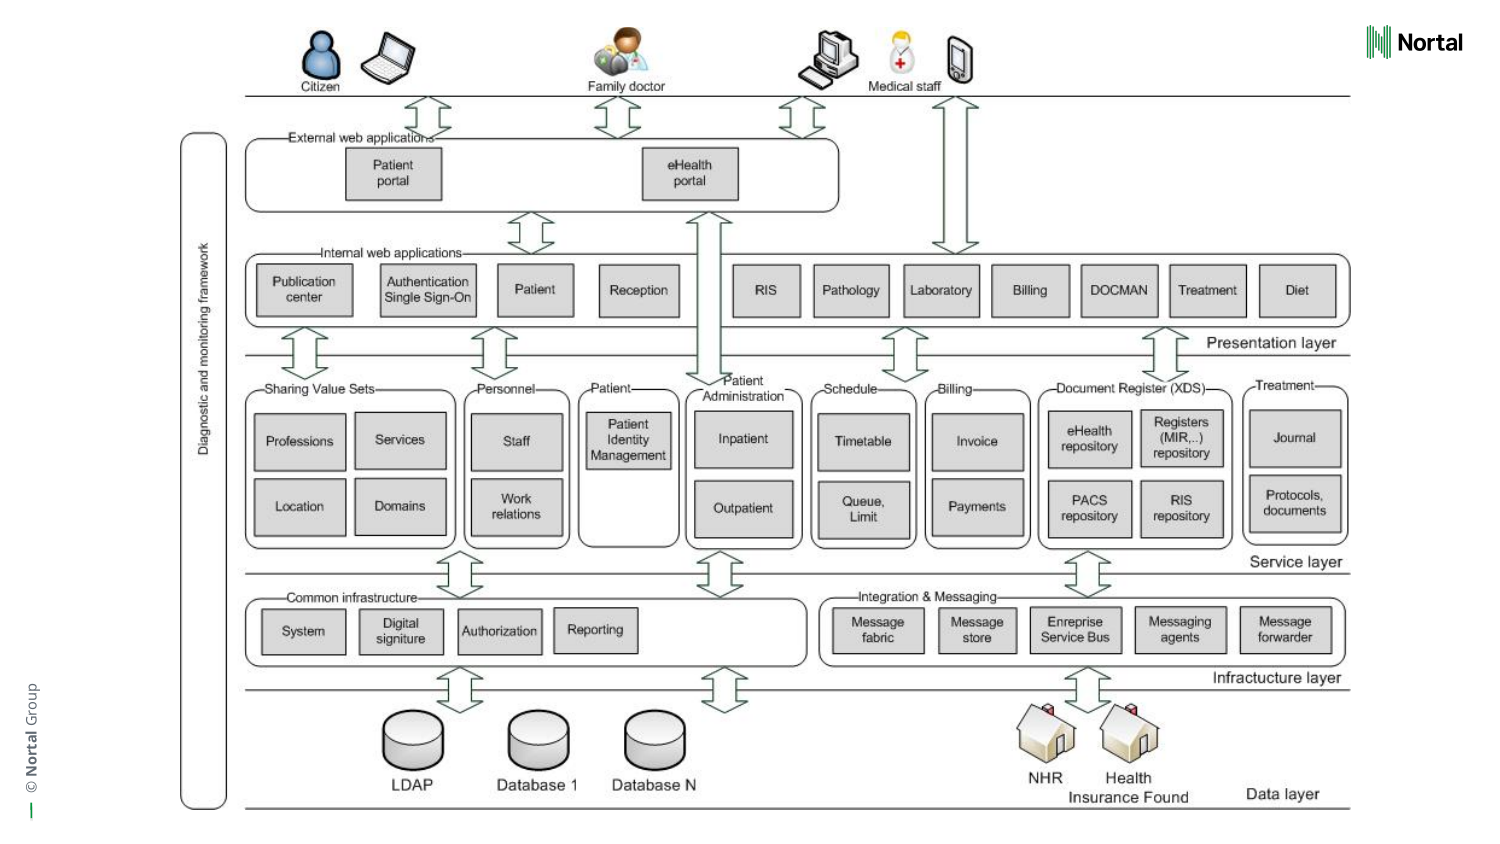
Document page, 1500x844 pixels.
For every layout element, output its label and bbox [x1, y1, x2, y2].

picture [180, 27, 1351, 811]
